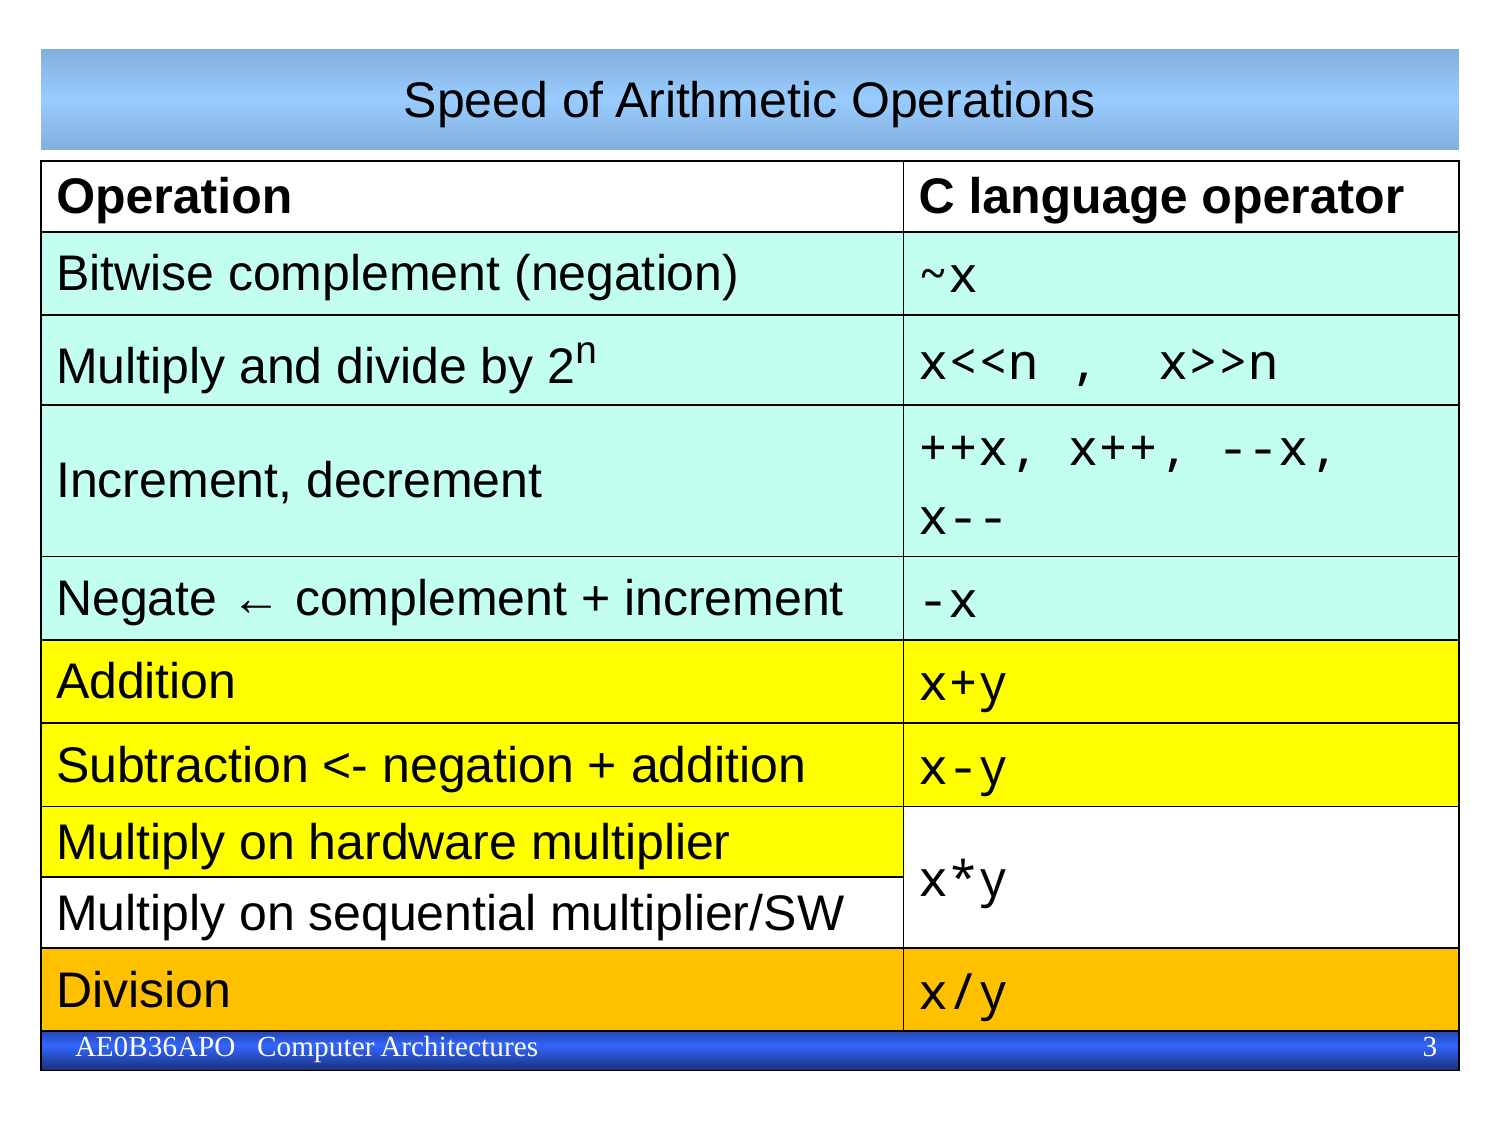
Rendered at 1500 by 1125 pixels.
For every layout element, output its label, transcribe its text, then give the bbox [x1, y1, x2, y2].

table_cell Multiply and divide by 2n [42, 316, 903, 404]
table_cell x/y [904, 949, 1458, 1030]
table_header C language operator [904, 162, 1458, 231]
table_cell Increment, decrement [42, 406, 903, 556]
table_cell x*y [904, 807, 1458, 947]
table_header Operation [42, 162, 903, 231]
table_cell x+y [904, 641, 1458, 722]
table_cell ~x [904, 233, 1458, 314]
table_cell Negate ← complement + increment [42, 557, 903, 639]
table_cell Division [42, 949, 903, 1030]
table_cell ++x, x++, --x, x-- [904, 406, 1458, 556]
table_cell Bitwise complement (negation) [42, 233, 903, 314]
table_cell Multiply on hardware multiplier [42, 807, 903, 876]
table_cell -x [904, 557, 1458, 639]
table_cell Addition [42, 641, 903, 722]
table_cell Multiply on sequential multiplier/SW [42, 878, 903, 947]
table_cell Subtraction <- negation + addition [42, 724, 903, 806]
table_cell x<<n , x>>n [904, 316, 1458, 404]
title Speed of Arithmetic Operations [41, 49, 1459, 150]
table_cell x-y [904, 724, 1458, 806]
